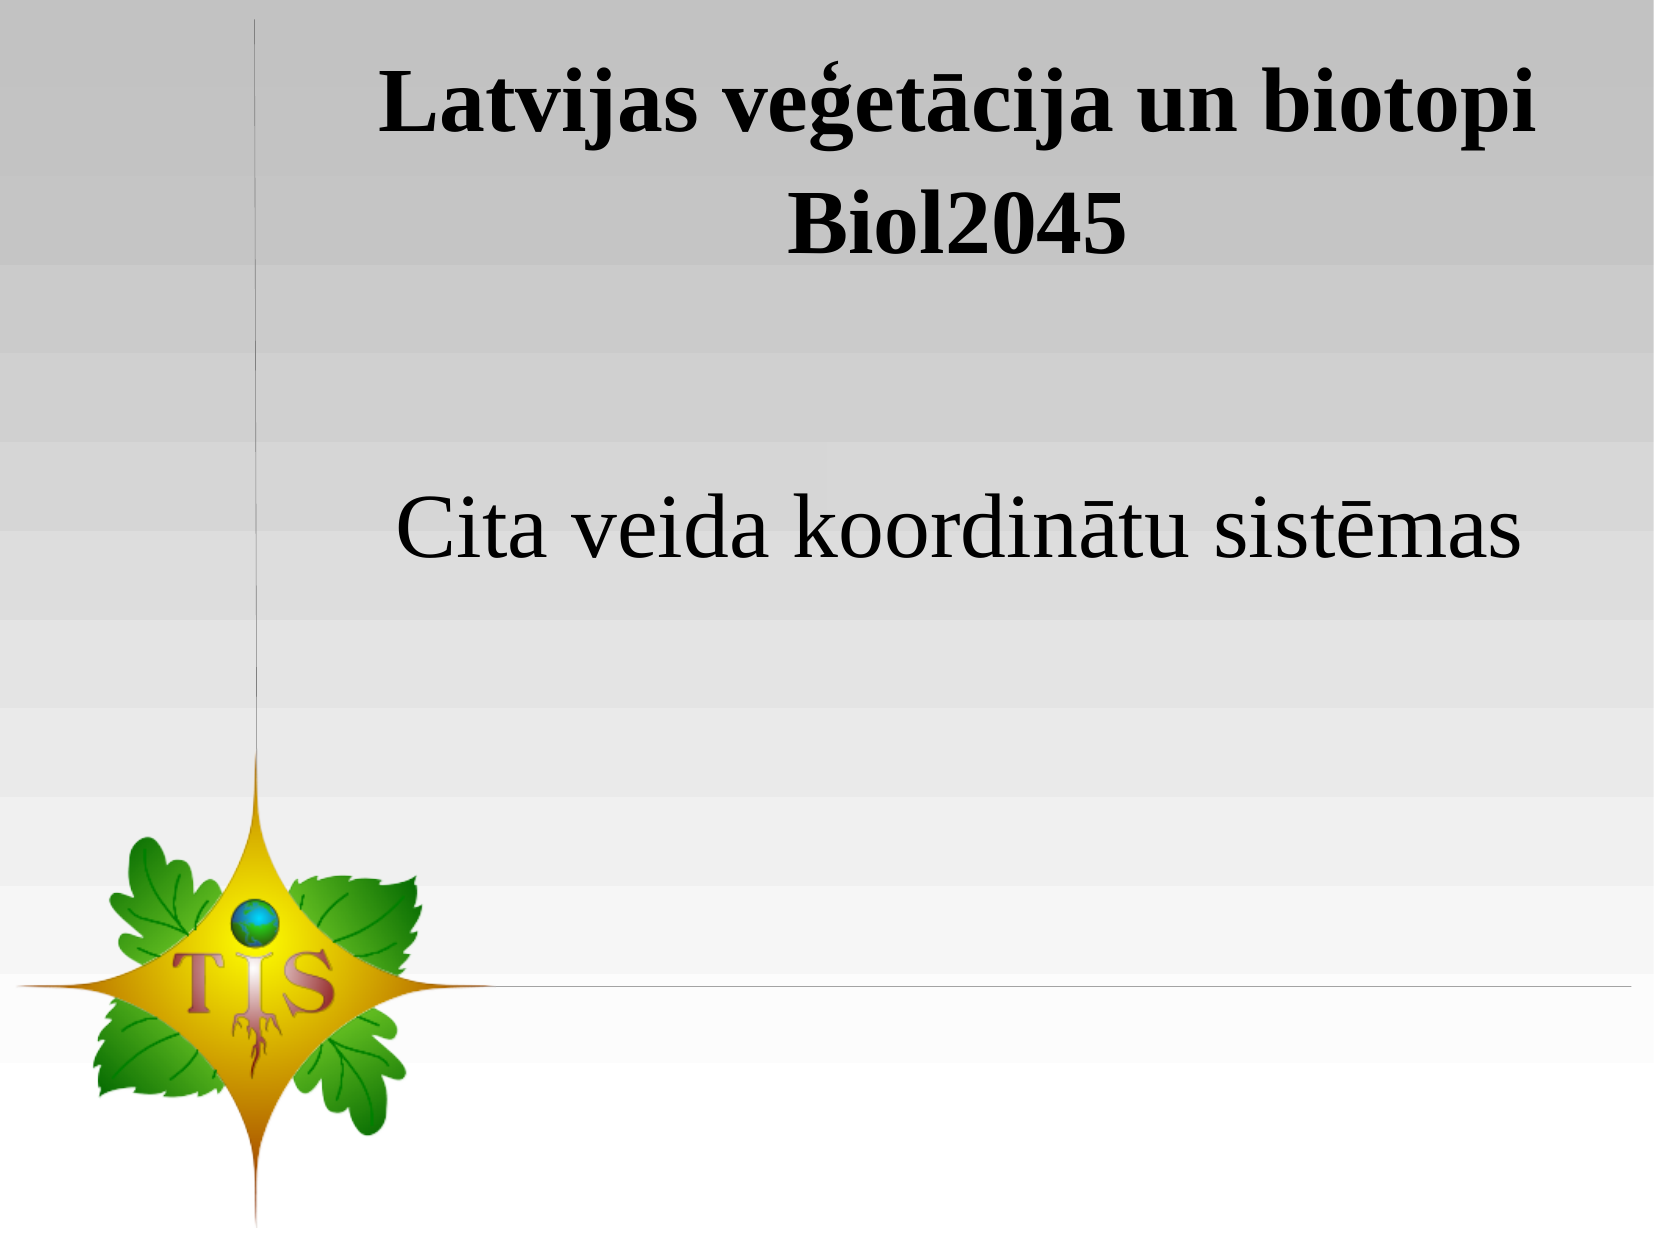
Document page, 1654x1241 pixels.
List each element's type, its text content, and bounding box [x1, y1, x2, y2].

title Cita veida koordinātu sistēmas [327, 413, 1595, 621]
picture [0, 0, 1654, 1241]
